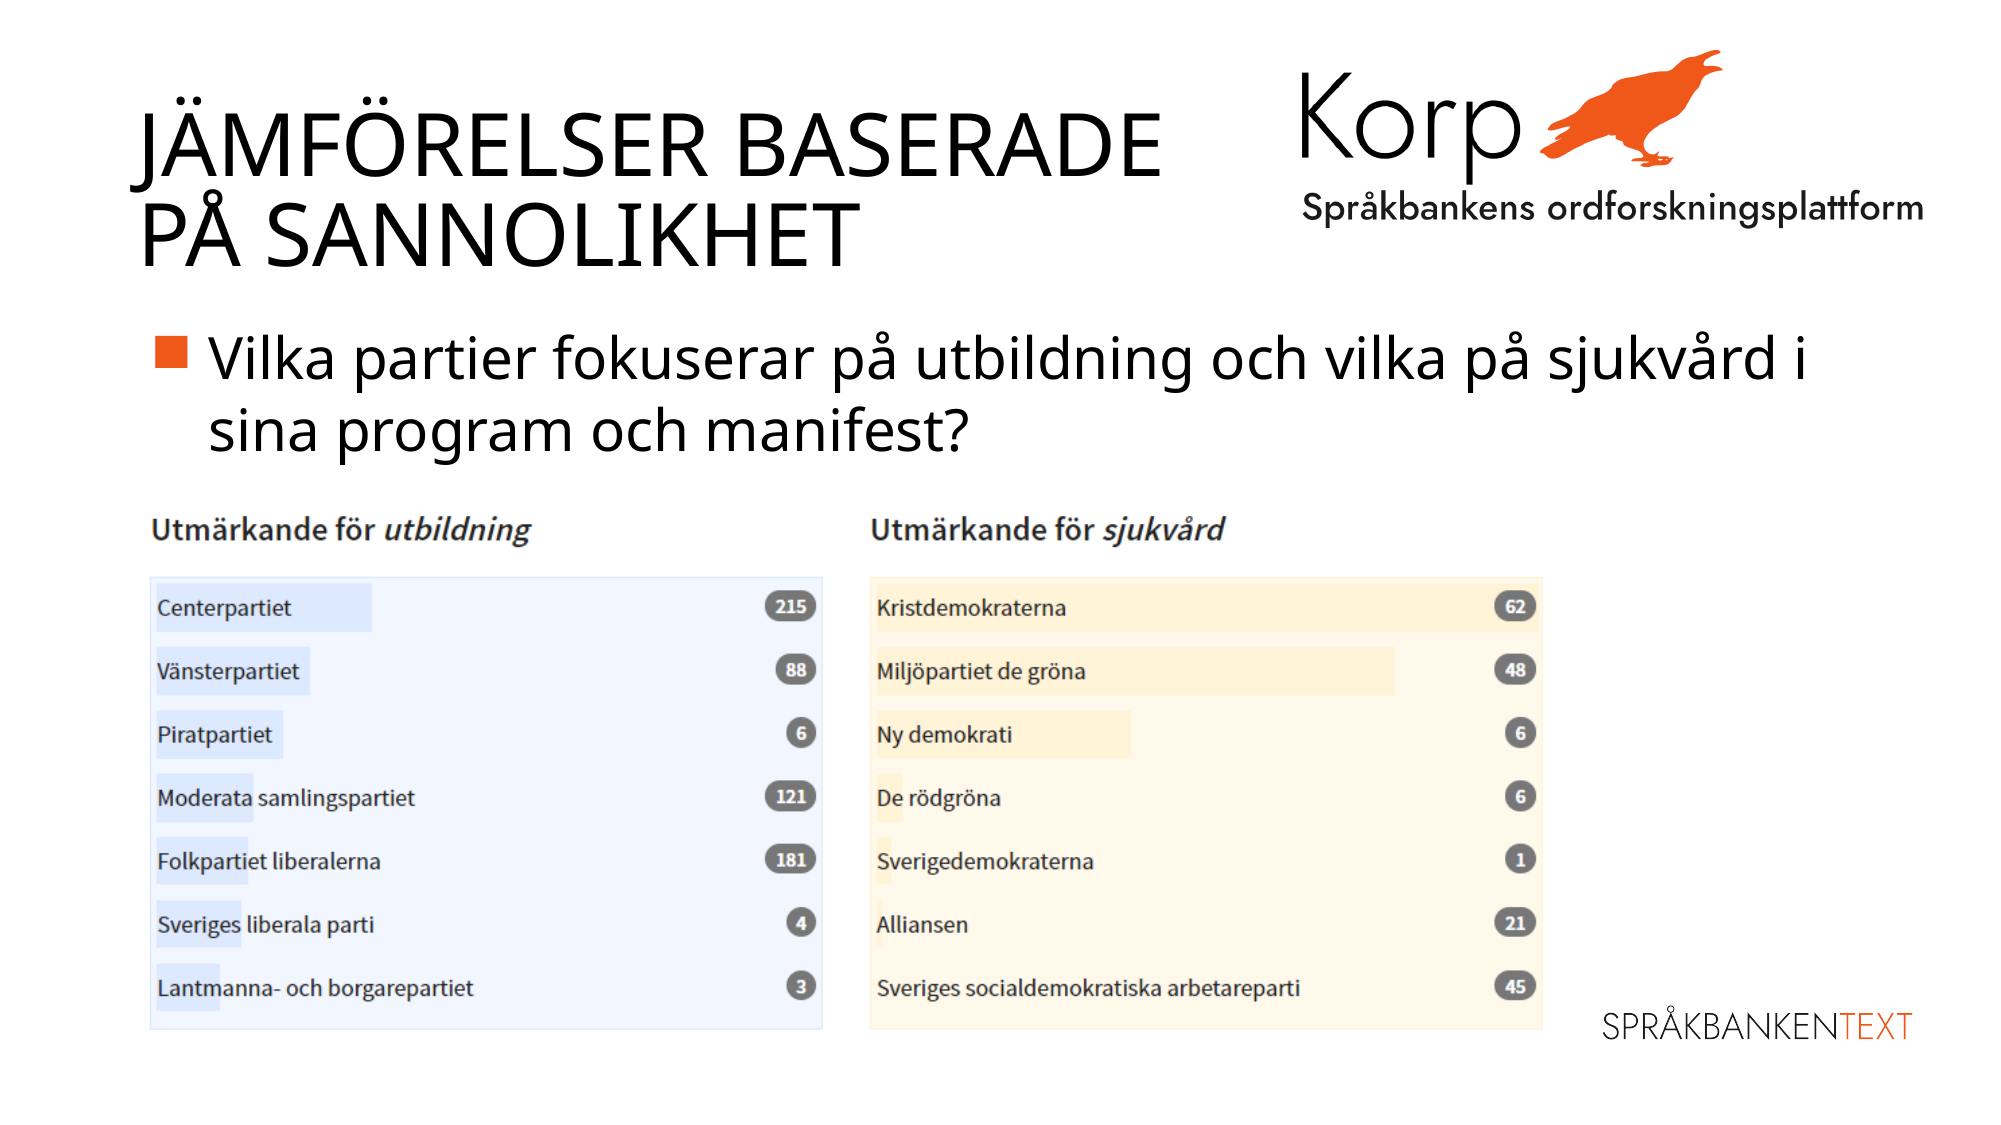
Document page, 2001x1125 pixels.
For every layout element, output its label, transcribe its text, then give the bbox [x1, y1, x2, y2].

picture [142, 492, 1578, 1034]
list Vilka partier fokuserar på utbildning och vilka på sjukvård i sina program och manifest? [137, 322, 1861, 945]
picture [1600, 998, 1959, 1125]
picture [1291, 29, 1938, 241]
title Jämförelser baserade på sannolikhet [137, 99, 1863, 290]
